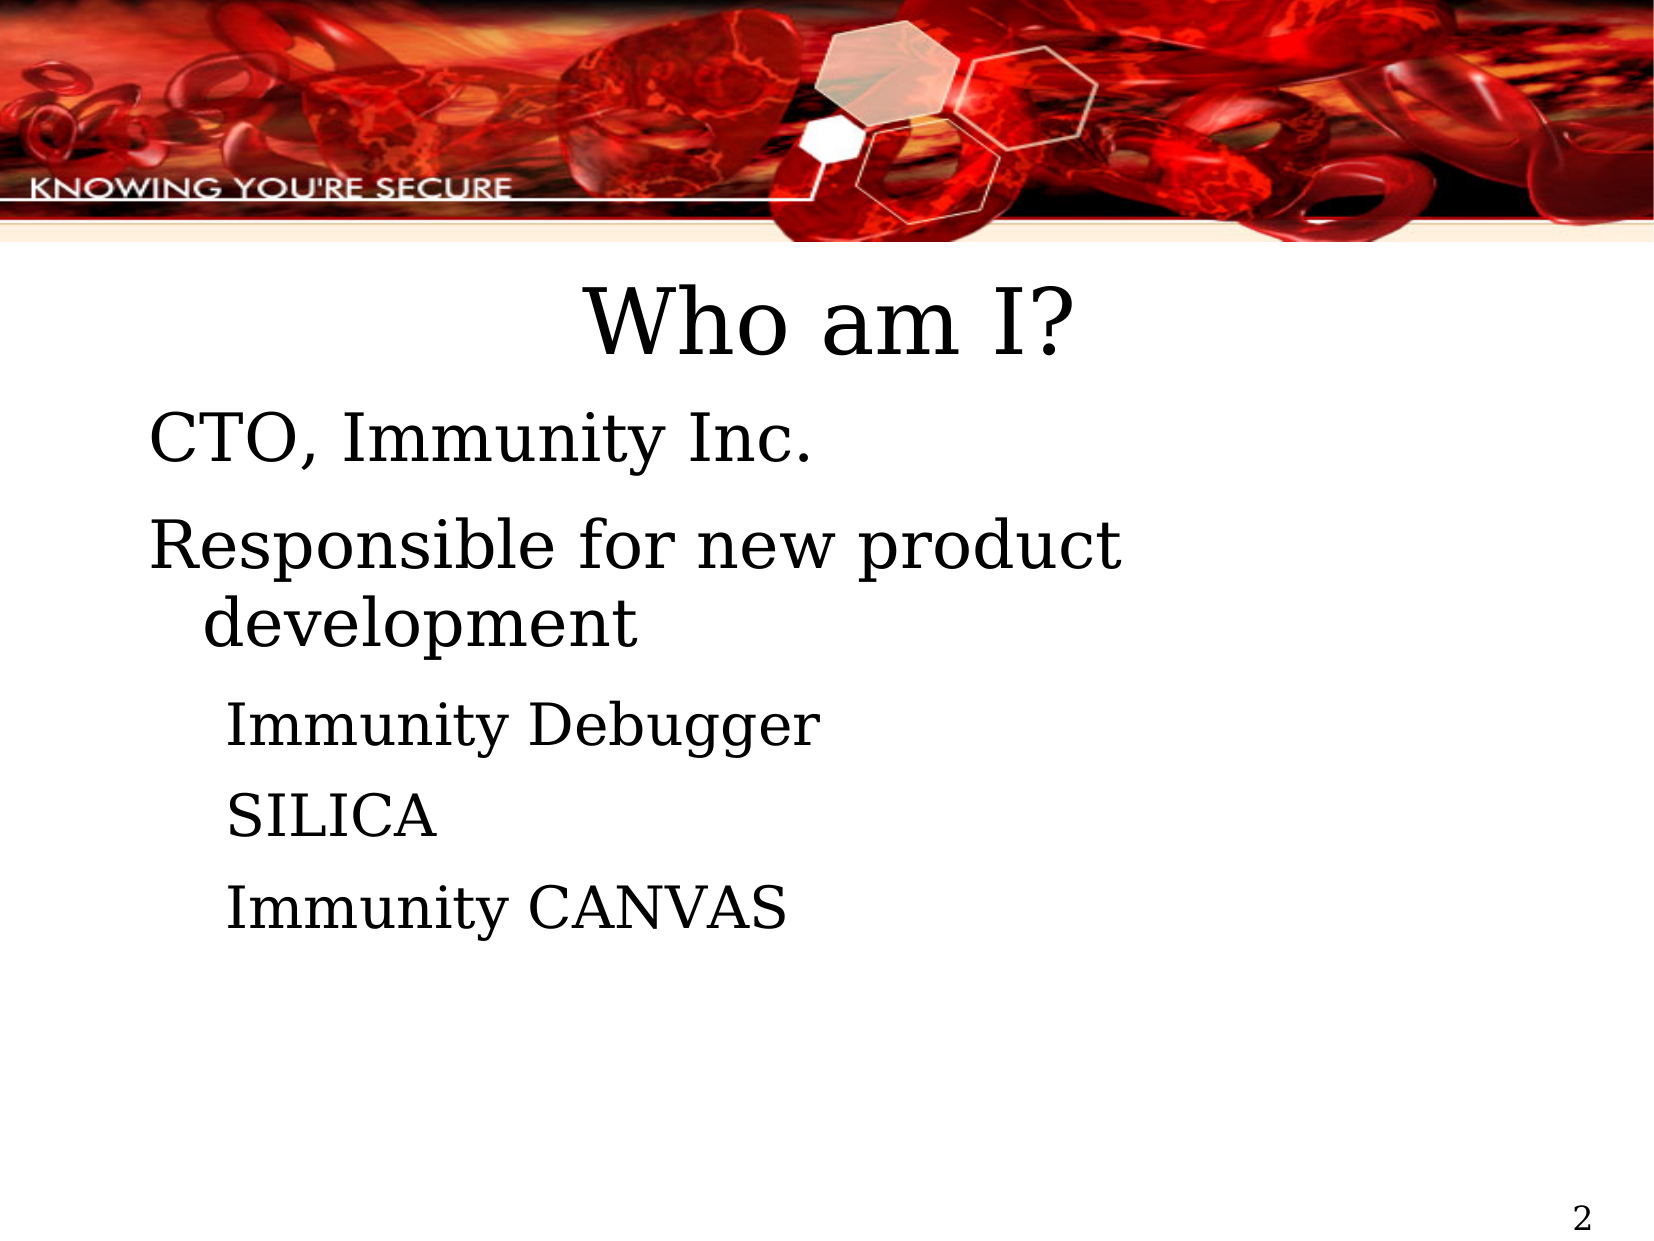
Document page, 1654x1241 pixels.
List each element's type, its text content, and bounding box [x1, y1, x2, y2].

picture [0, 0, 1654, 242]
title Who am I? [123, 219, 1536, 427]
list CTO, Immunity Inc. Responsible for new product development Immunity Debugger SILICA Immunity CANVAS [131, 399, 1544, 1236]
